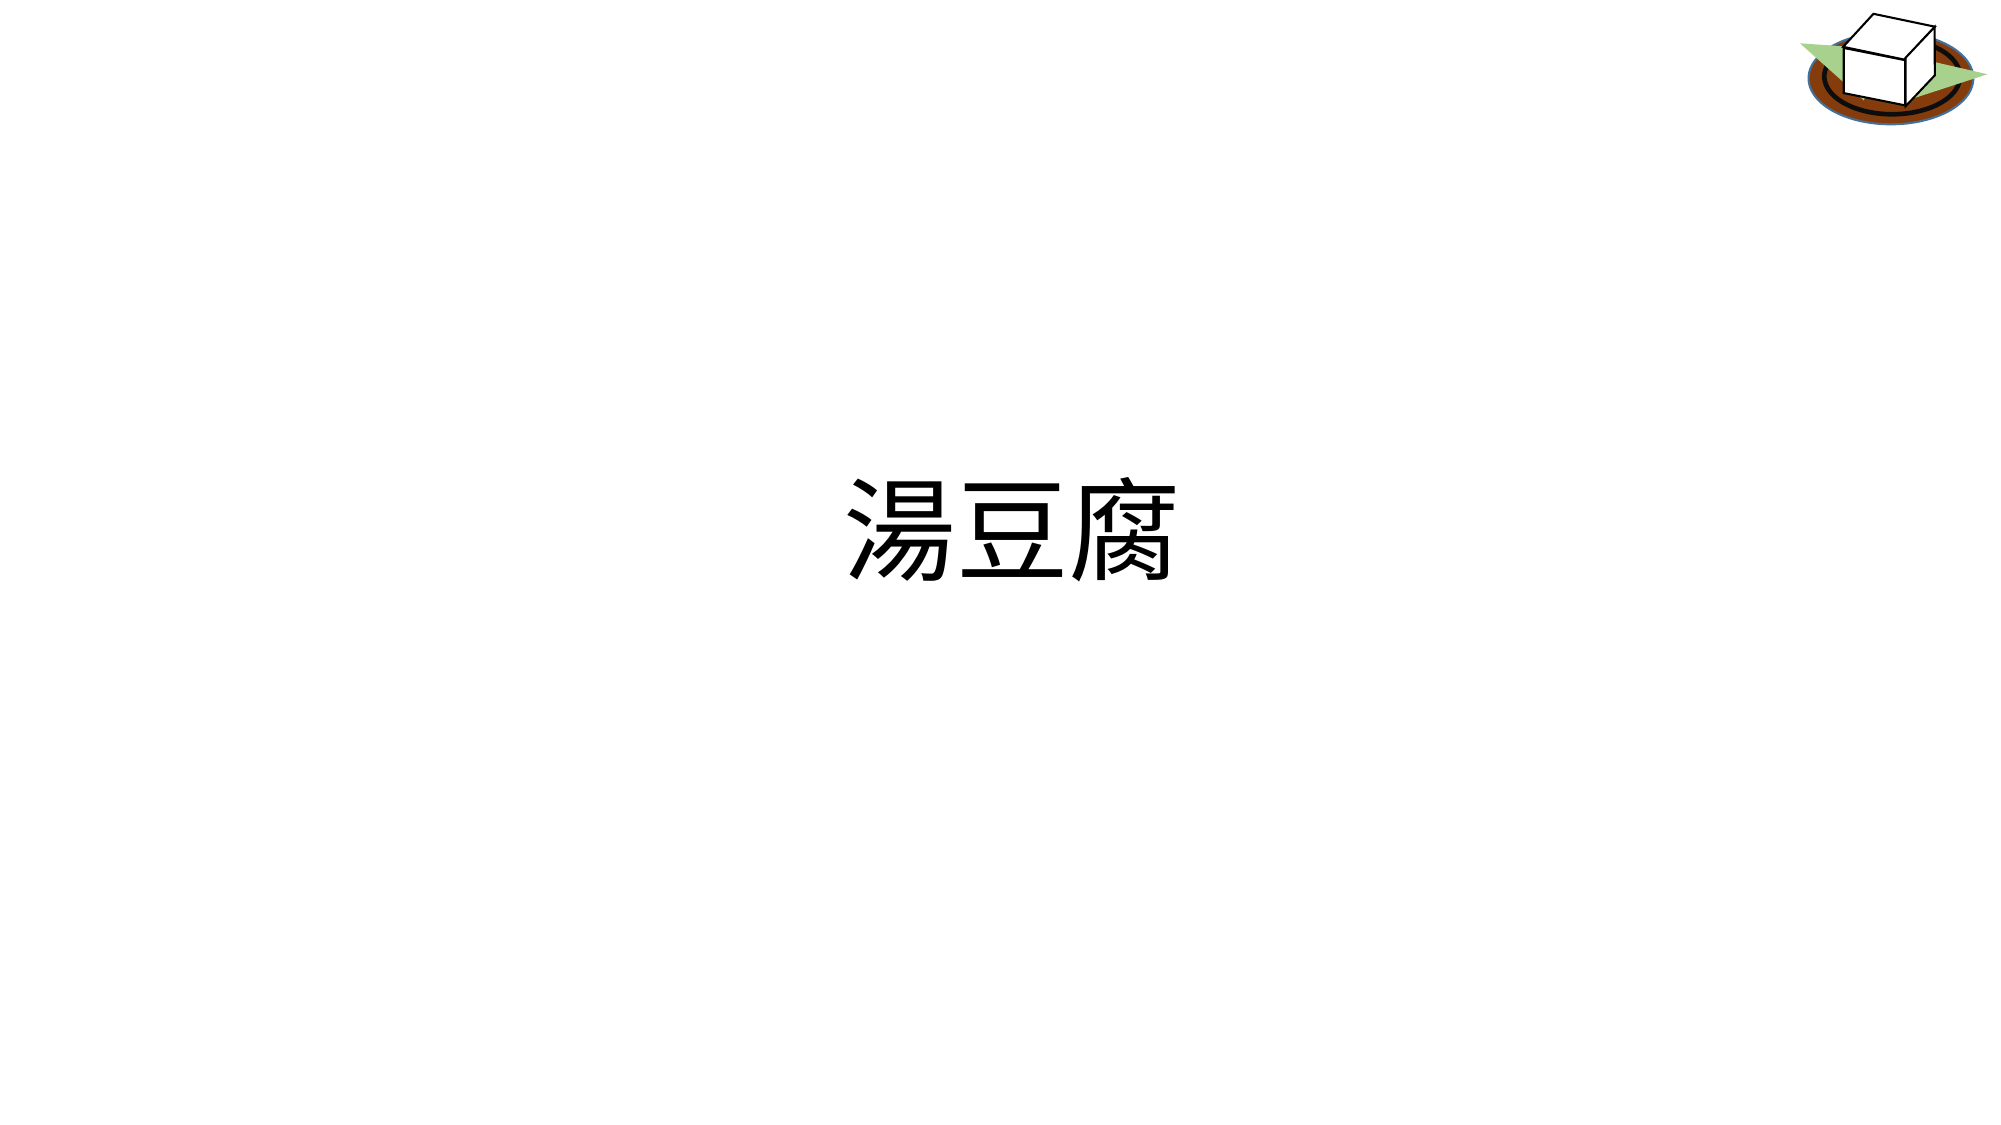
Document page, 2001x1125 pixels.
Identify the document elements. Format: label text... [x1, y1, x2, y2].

text_box 湯豆腐 [588, 452, 1437, 604]
text_box [1800, 13, 1988, 125]
